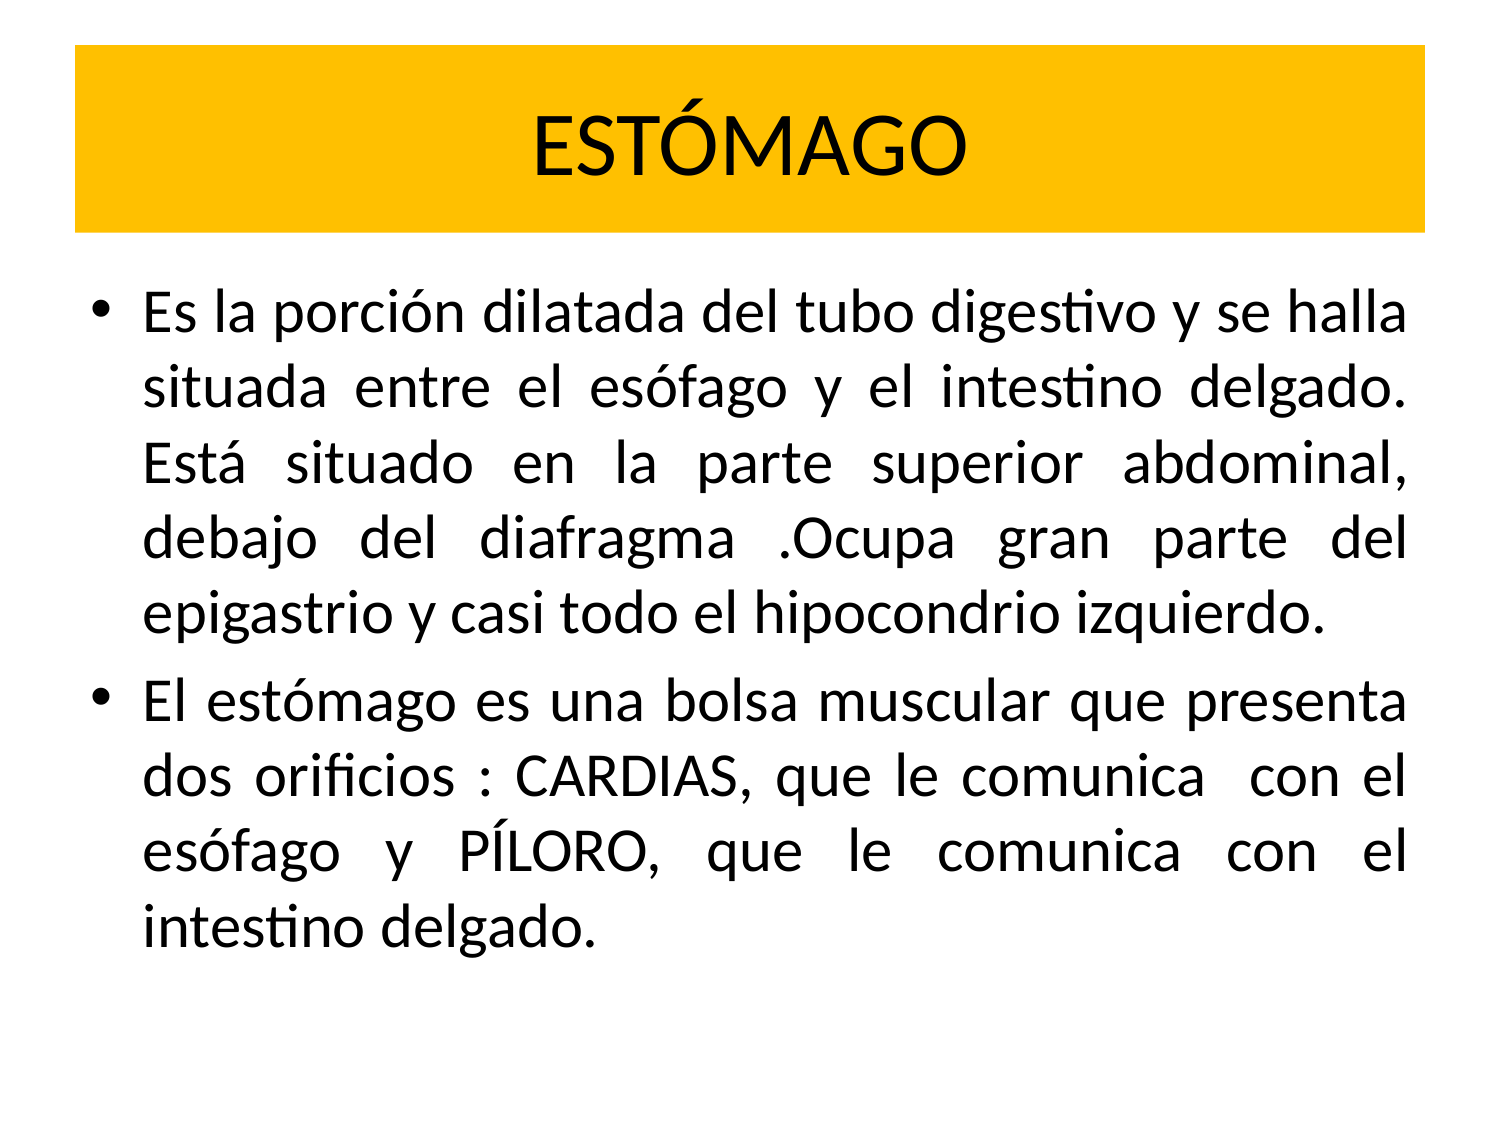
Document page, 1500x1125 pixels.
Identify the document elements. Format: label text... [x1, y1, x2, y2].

list Es la porción dilatada del tubo digestivo y se halla situada entre el esófago y el intestino delgado. Está situado en la parte superior abdominal, debajo del diafragma .Ocupa gran parte del epigastrio y casi todo el hipocondrio izquierdo. El estómago es una bolsa muscular que presenta dos orificios : CARDIAS, que le comunica con el esófago y PÍLORO, que le comunica con el intestino delgado. [75, 262, 1425, 1005]
title ESTÓMAGO [75, 45, 1425, 233]
